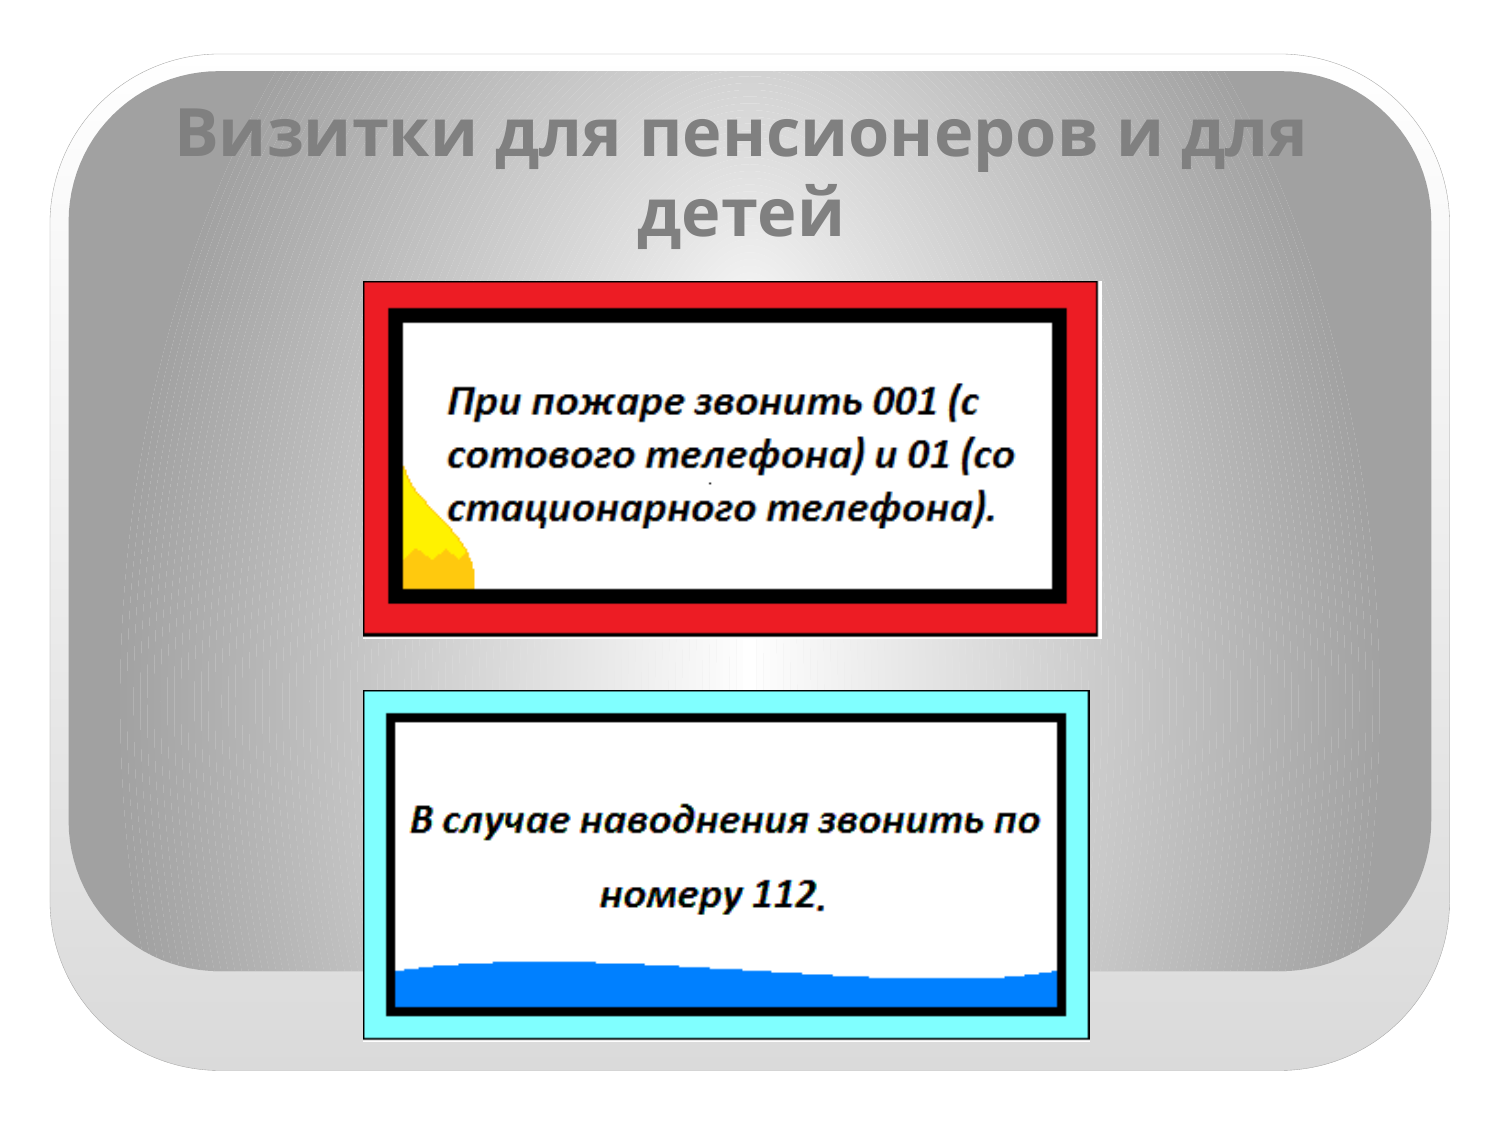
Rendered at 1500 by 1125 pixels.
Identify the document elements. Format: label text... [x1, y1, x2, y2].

title Визитки для пенсионеров и для детей [70, 82, 1413, 255]
picture [363, 281, 1102, 639]
picture [363, 690, 1090, 1042]
